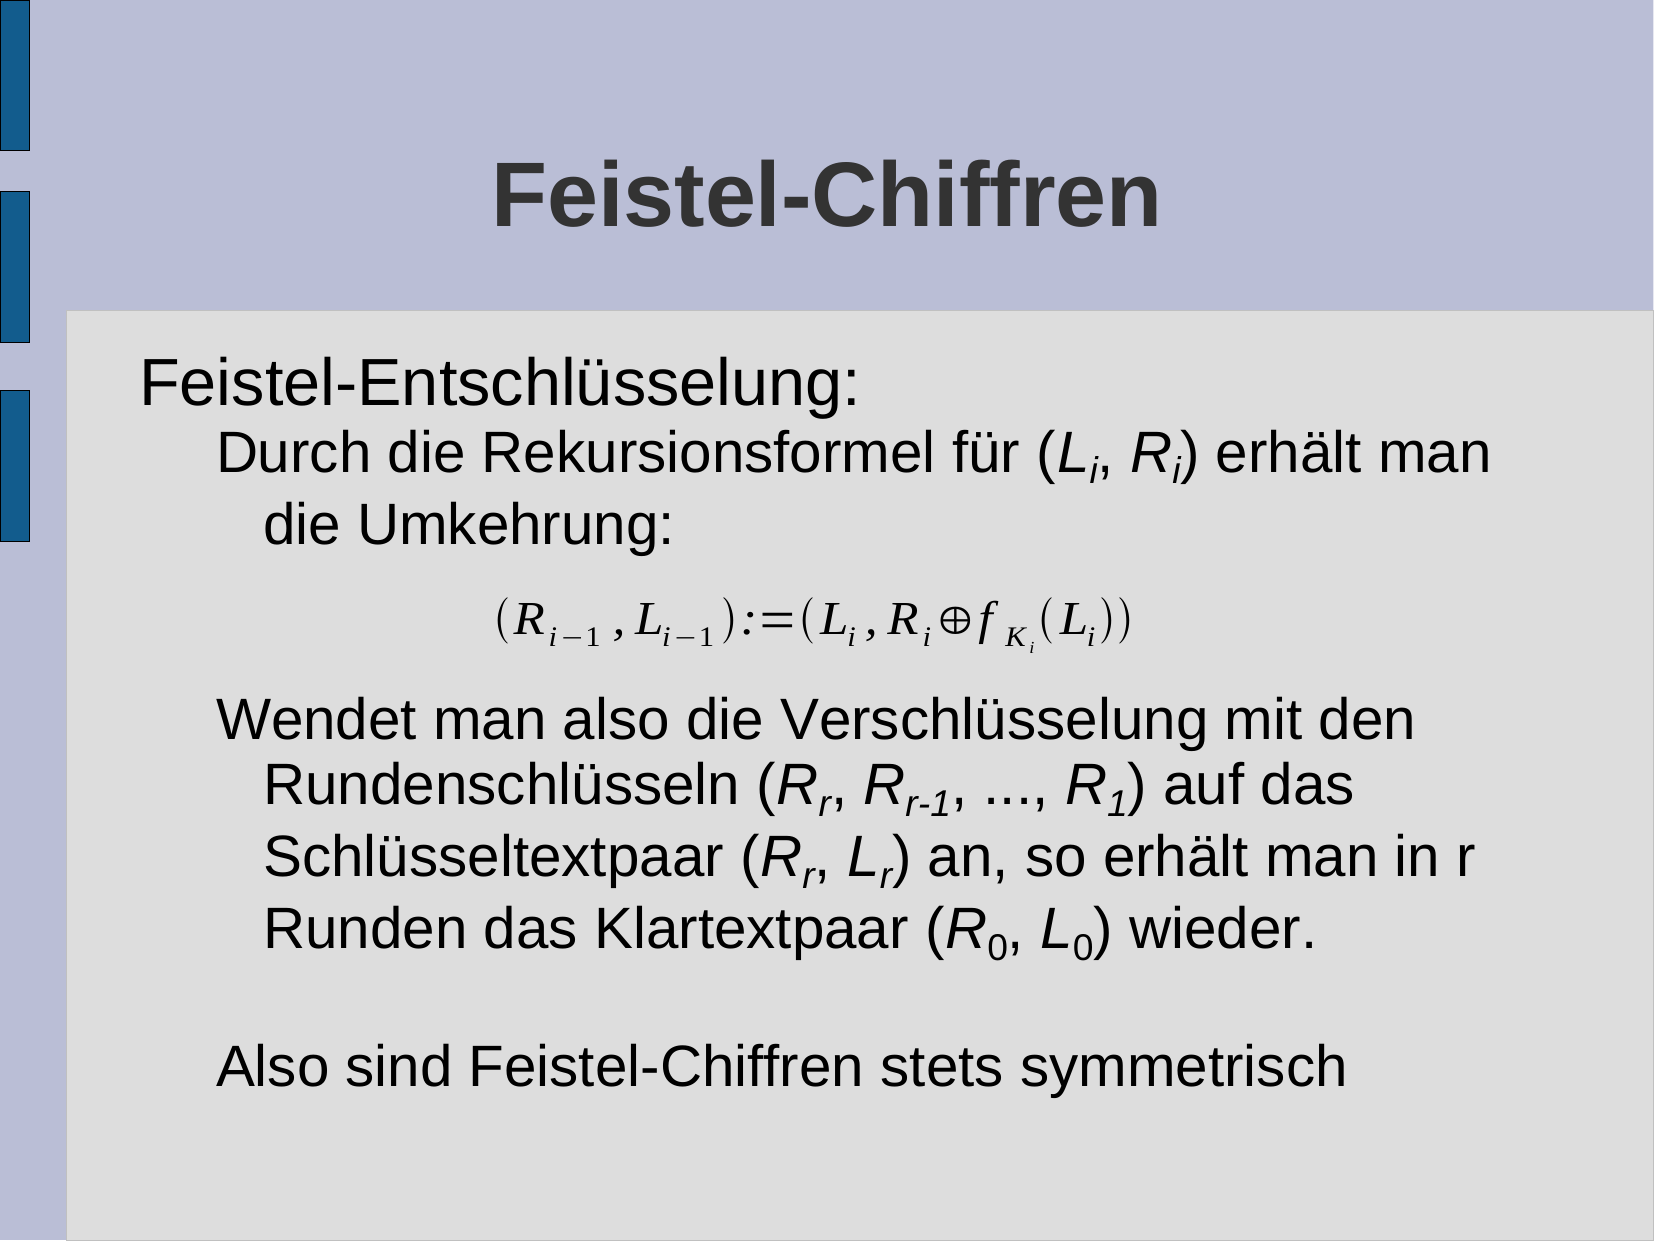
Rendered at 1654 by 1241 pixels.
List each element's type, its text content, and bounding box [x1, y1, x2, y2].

list Feistel-Entschlüsselung: Durch die Rekursionsformel für (Li, Ri) erhält man die Umkehrung: Wendet man also die Verschlüsselung mit den Rundenschlüsseln (Rr, Rr-1, ..., R1) auf das Schlüsseltextpaar (Rr, Lr) an, so erhält man in r Runden das Klartextpaar (R0, L0) wieder. Also sind Feistel-Chiffren stets symmetrisch [121, 344, 1534, 1127]
title Feistel-Chiffren [121, 91, 1534, 299]
chart [488, 590, 1140, 658]
